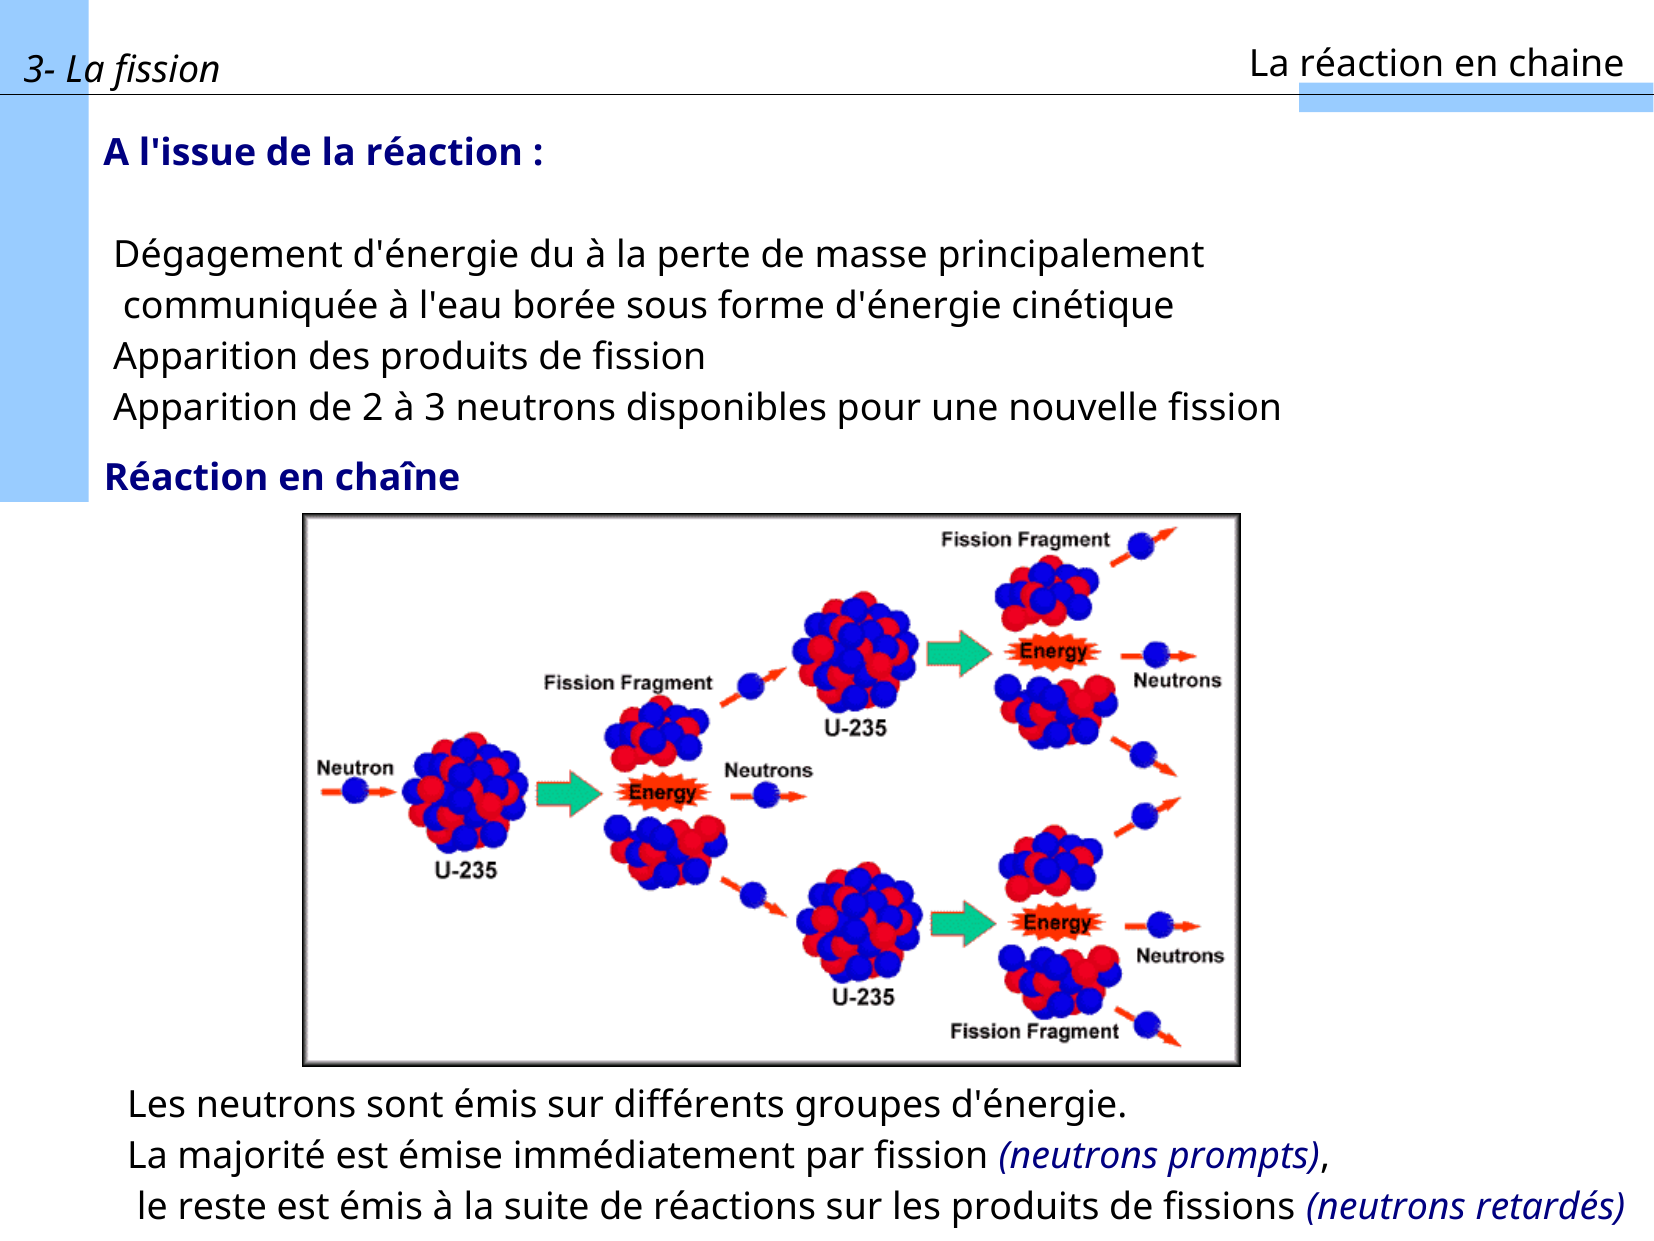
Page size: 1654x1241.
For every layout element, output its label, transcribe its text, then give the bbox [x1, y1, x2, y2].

picture [302, 513, 1241, 1067]
text_box [1299, 95, 1654, 113]
text_box A l'issue de la réaction : Dégagement d'énergie du à la perte de masse principalement communiquée à l'eau borée sous forme d'énergie cinétique Apparition des produits de fission Apparition de 2 à 3 neutrons disponibles pour une nouvelle fission [88, 118, 1236, 406]
text_box [0, 0, 89, 94]
text_box La réaction en chaine [1234, 29, 1622, 90]
text_box 3- La fission [8, 35, 251, 96]
text_box Les neutrons sont émis sur différents groupes d'énergie. La majorité est émise immédiatement par fission (neutrons prompts), le reste est émis à la suite de réactions sur les produits de fissions (neutrons retardés) [92, 1069, 1582, 1221]
text_box Réaction en chaîne [89, 442, 461, 504]
text_box [1299, 82, 1654, 94]
text_box [0, 95, 89, 502]
